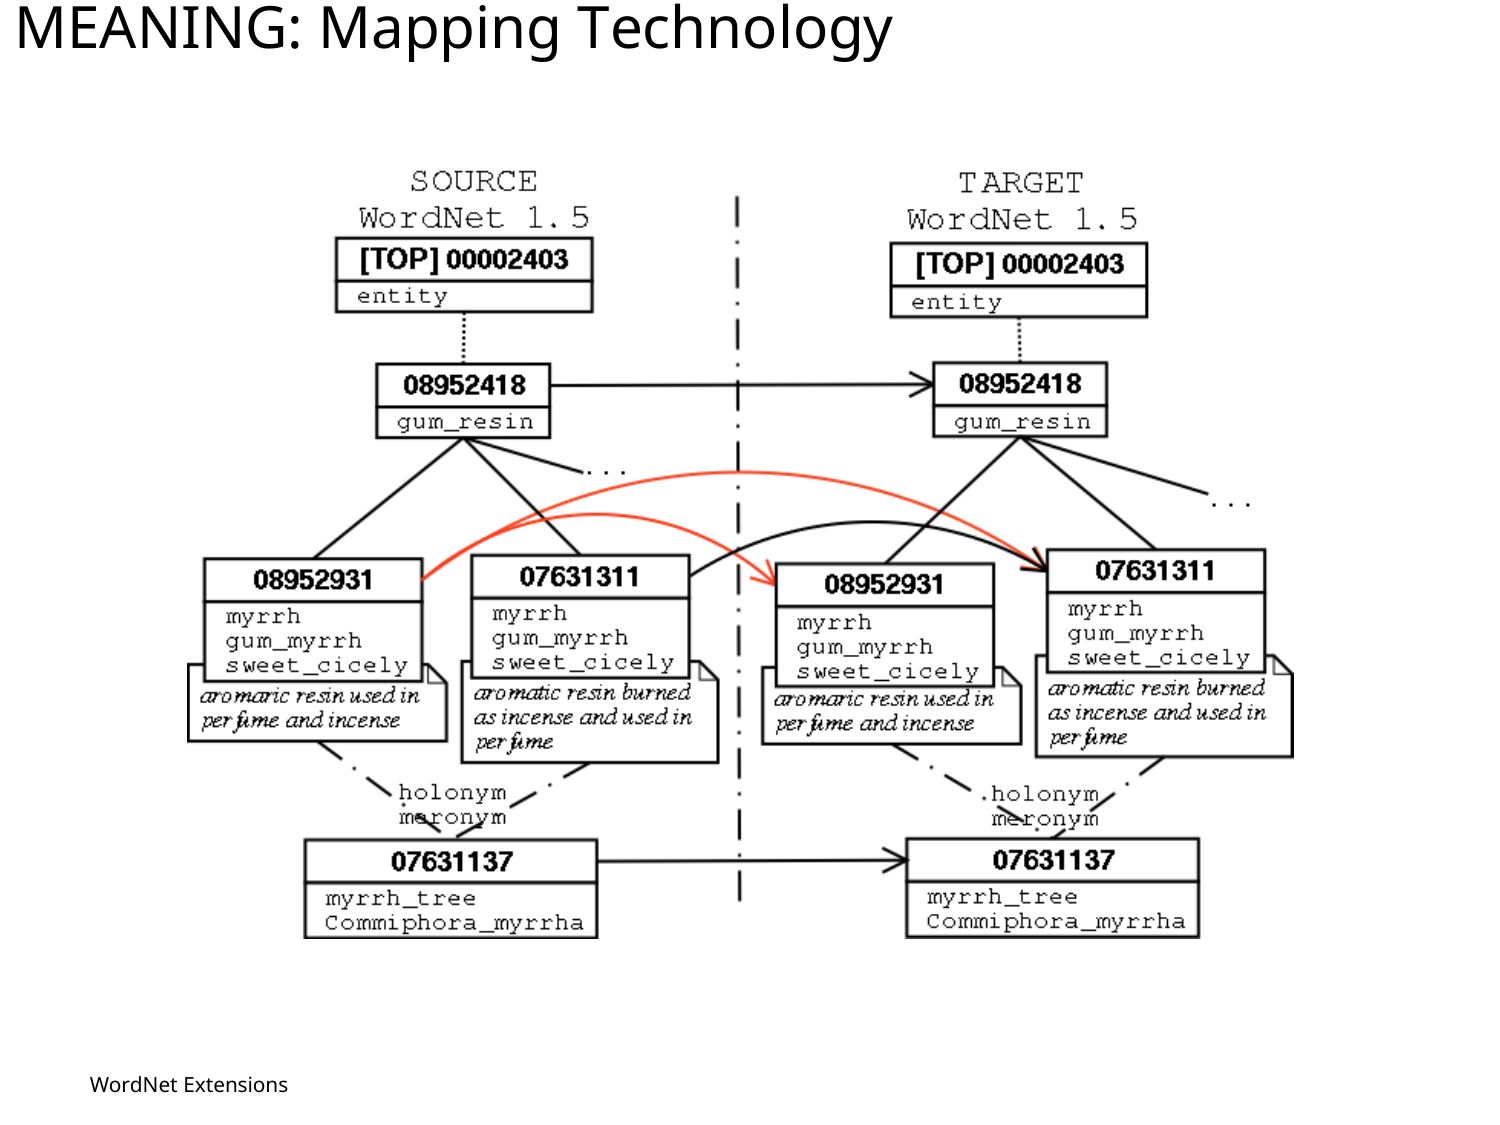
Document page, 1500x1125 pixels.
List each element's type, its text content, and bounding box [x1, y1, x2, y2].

picture [187, 162, 1294, 939]
title MEANING: Mapping Technology [0, 0, 1500, 70]
